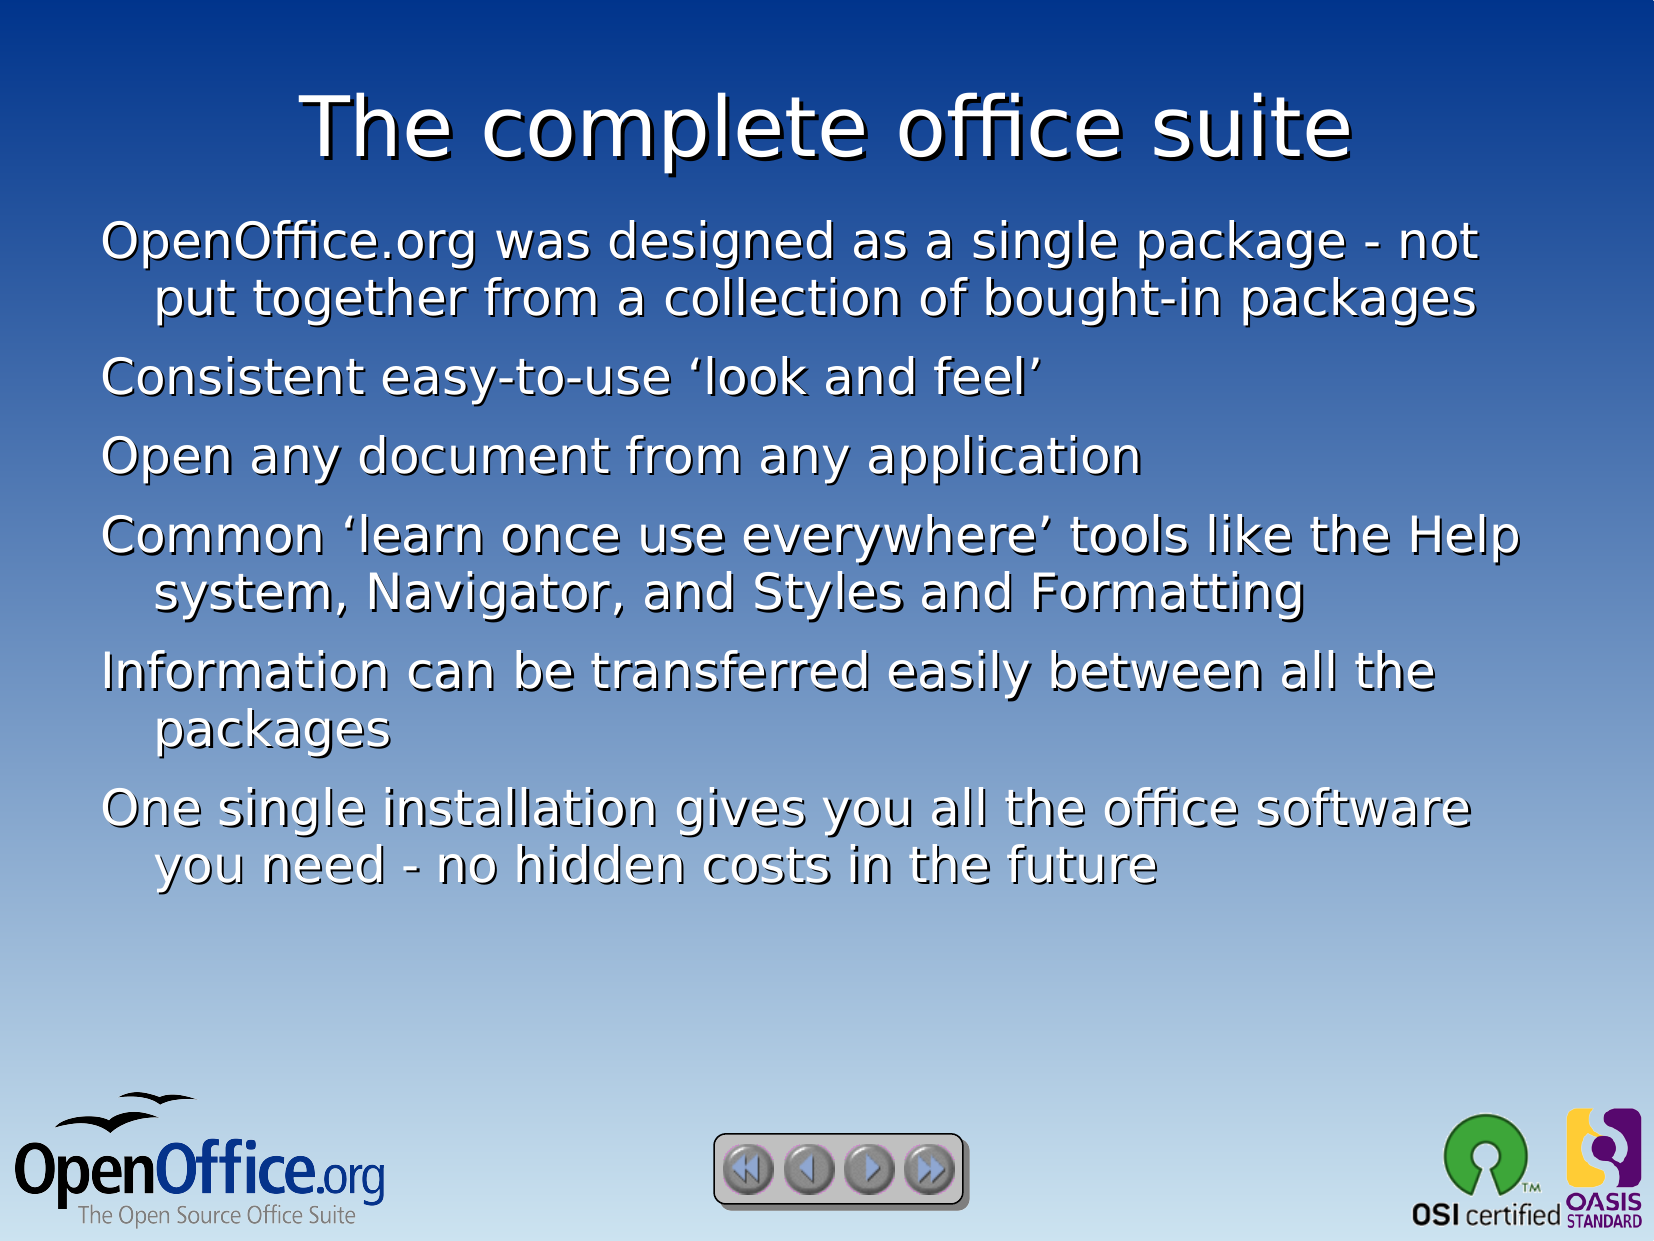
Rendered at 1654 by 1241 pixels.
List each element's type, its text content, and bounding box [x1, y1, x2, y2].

picture [904, 1144, 955, 1195]
picture [723, 1144, 774, 1195]
picture [784, 1144, 835, 1195]
picture [844, 1144, 895, 1195]
picture [15, 1092, 384, 1229]
title The complete office suite [82, 49, 1571, 208]
list OpenOffice.org was designed as a single package - not put together from a collection of bought-in packages Consistent easy-to-use ‘look and feel’ Open any document from any application Common ‘learn once use everywhere’ tools like the Help system, Navigator, and Styles and Formatting Information can be transferred easily between all the packages One single installation gives you all the office software you need - no hidden costs in the future [82, 212, 1571, 1070]
text_box [714, 1133, 963, 1204]
picture [1405, 1102, 1654, 1238]
